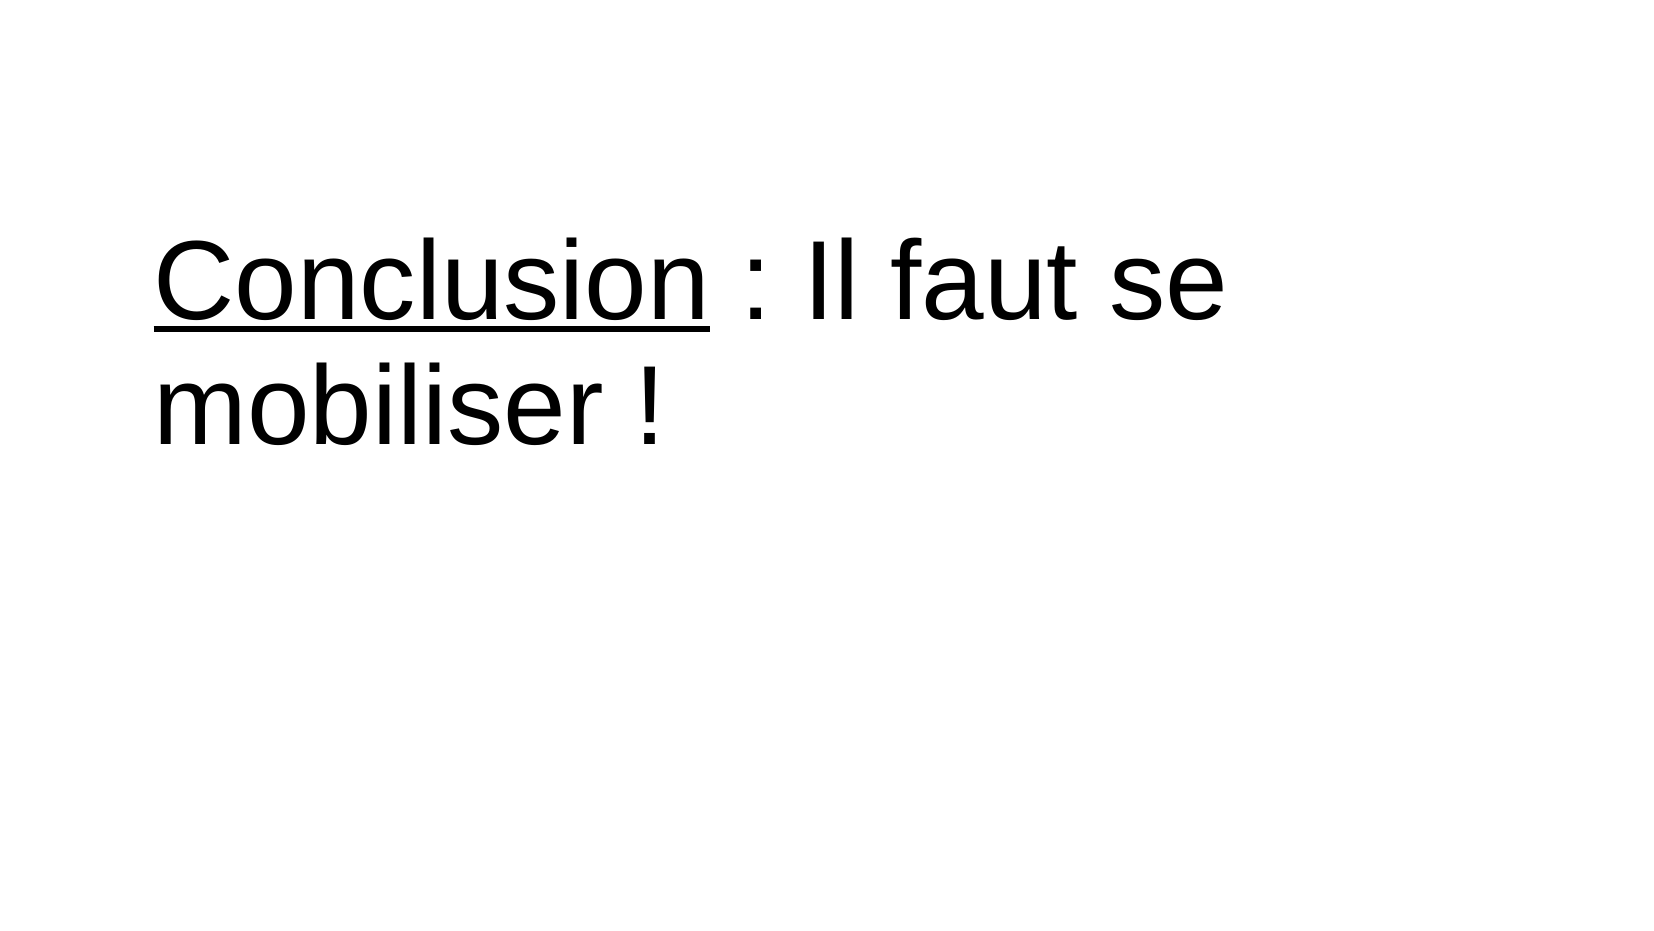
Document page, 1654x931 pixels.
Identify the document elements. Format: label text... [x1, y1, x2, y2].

list Conclusion : Il faut se mobiliser ! [82, 217, 1571, 758]
